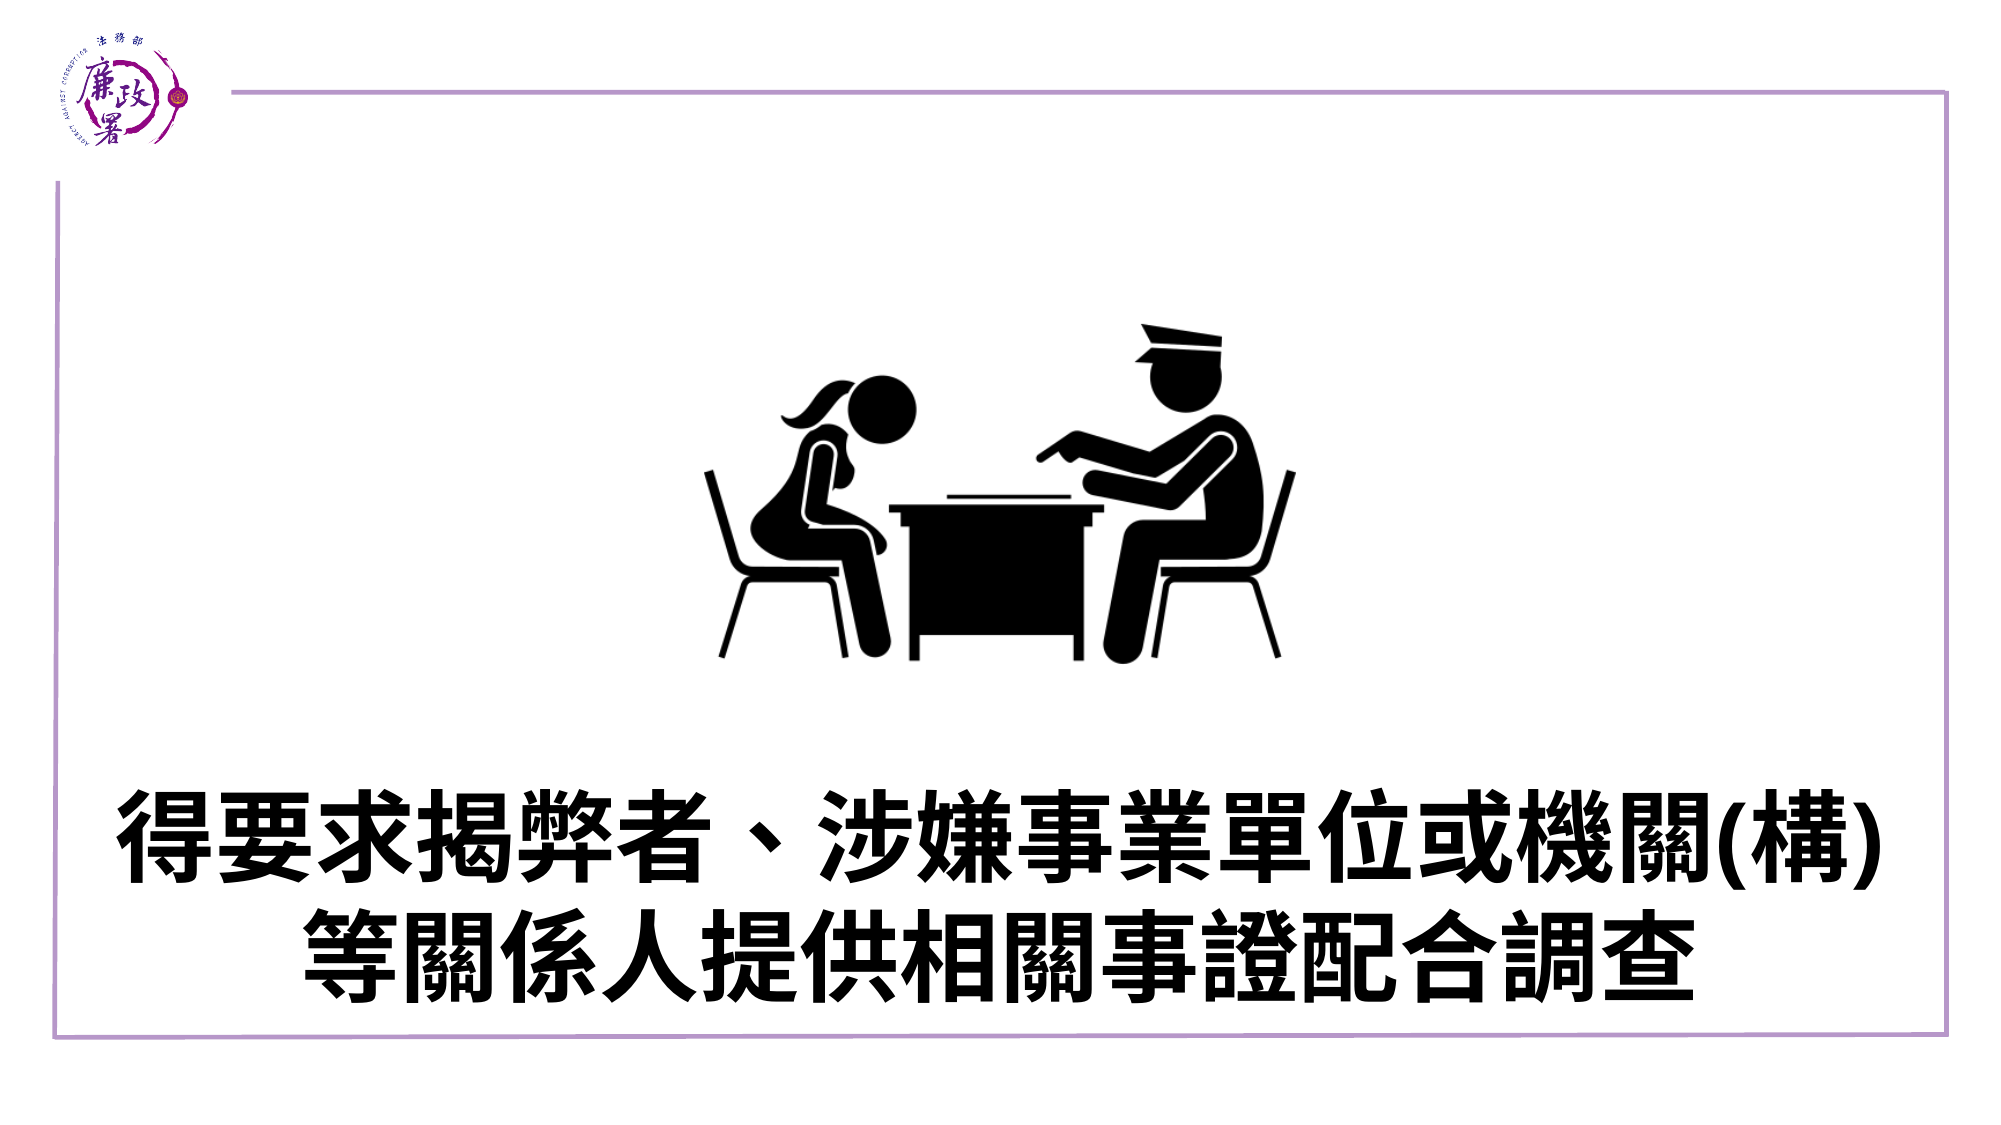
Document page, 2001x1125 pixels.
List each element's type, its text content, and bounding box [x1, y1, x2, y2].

picture [704, 198, 1296, 767]
text_box 得要求揭弊者、涉嫌事業單位或機關(構) 等關係人提供相關事證配合調查 [101, 767, 1899, 1023]
picture [60, 32, 188, 146]
